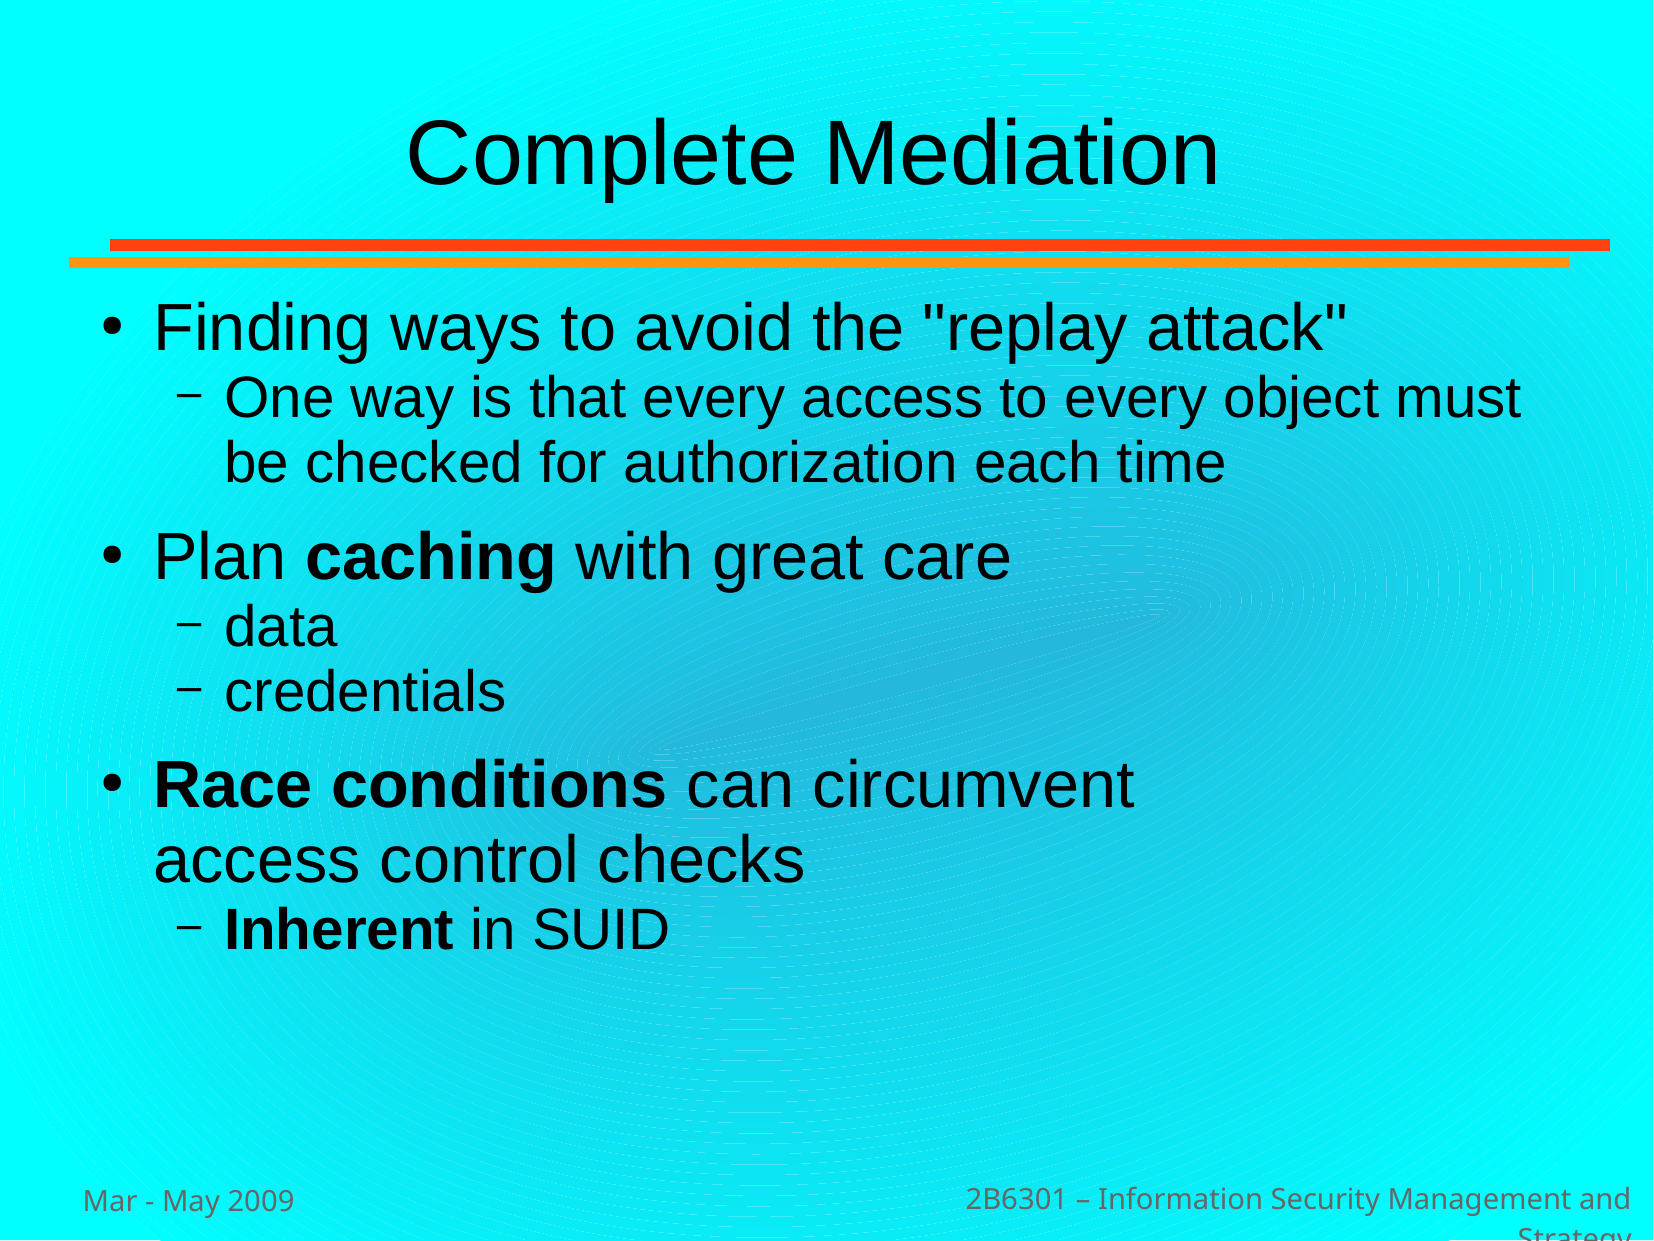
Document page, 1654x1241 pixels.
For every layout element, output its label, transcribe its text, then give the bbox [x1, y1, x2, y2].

list Finding ways to avoid the "replay attack" One way is that every access to every object must be checked for authorization each time Plan caching with great care data credentials Race conditions can circumvent access control checks Inherent in SUID [82, 290, 1571, 1114]
title Complete Mediation [82, 56, 1571, 250]
